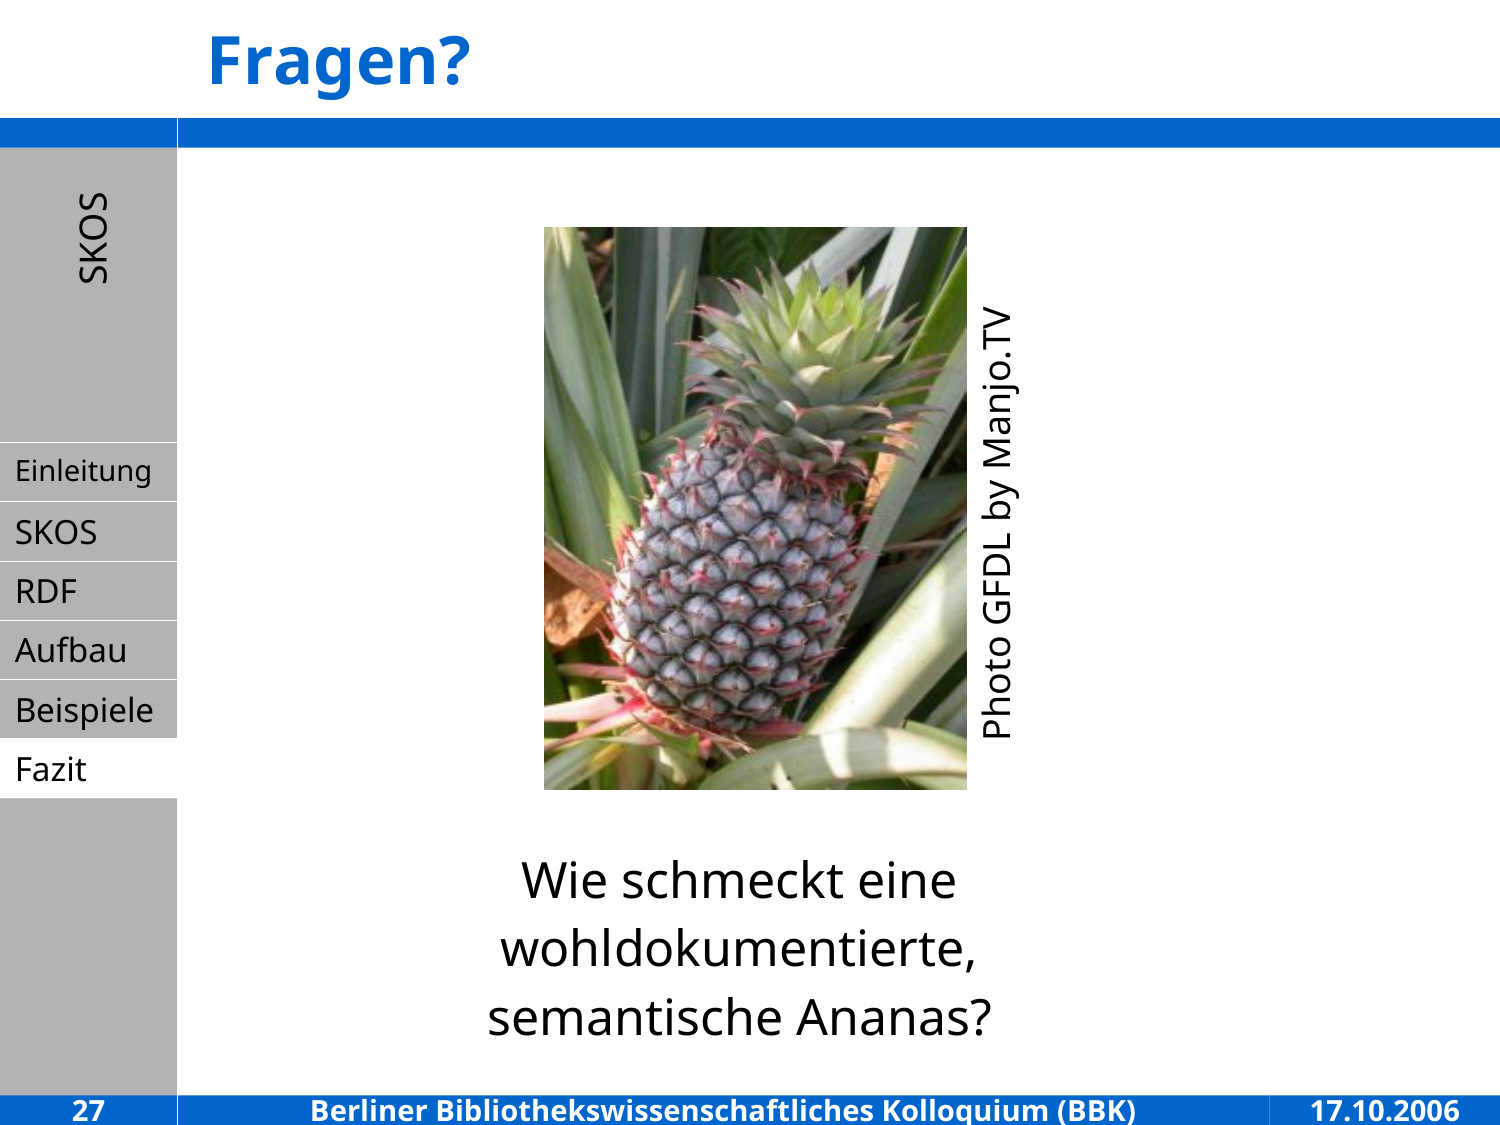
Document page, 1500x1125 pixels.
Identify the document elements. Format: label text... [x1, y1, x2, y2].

text_box Fazit [0, 738, 178, 798]
title Fragen? [206, 0, 1477, 119]
picture [544, 227, 967, 790]
text_box Wie schmeckt eine wohldokumentierte, semantische Ananas? [472, 837, 1044, 1034]
text_box Photo GFDL by Manjo.TV [962, 258, 1023, 756]
